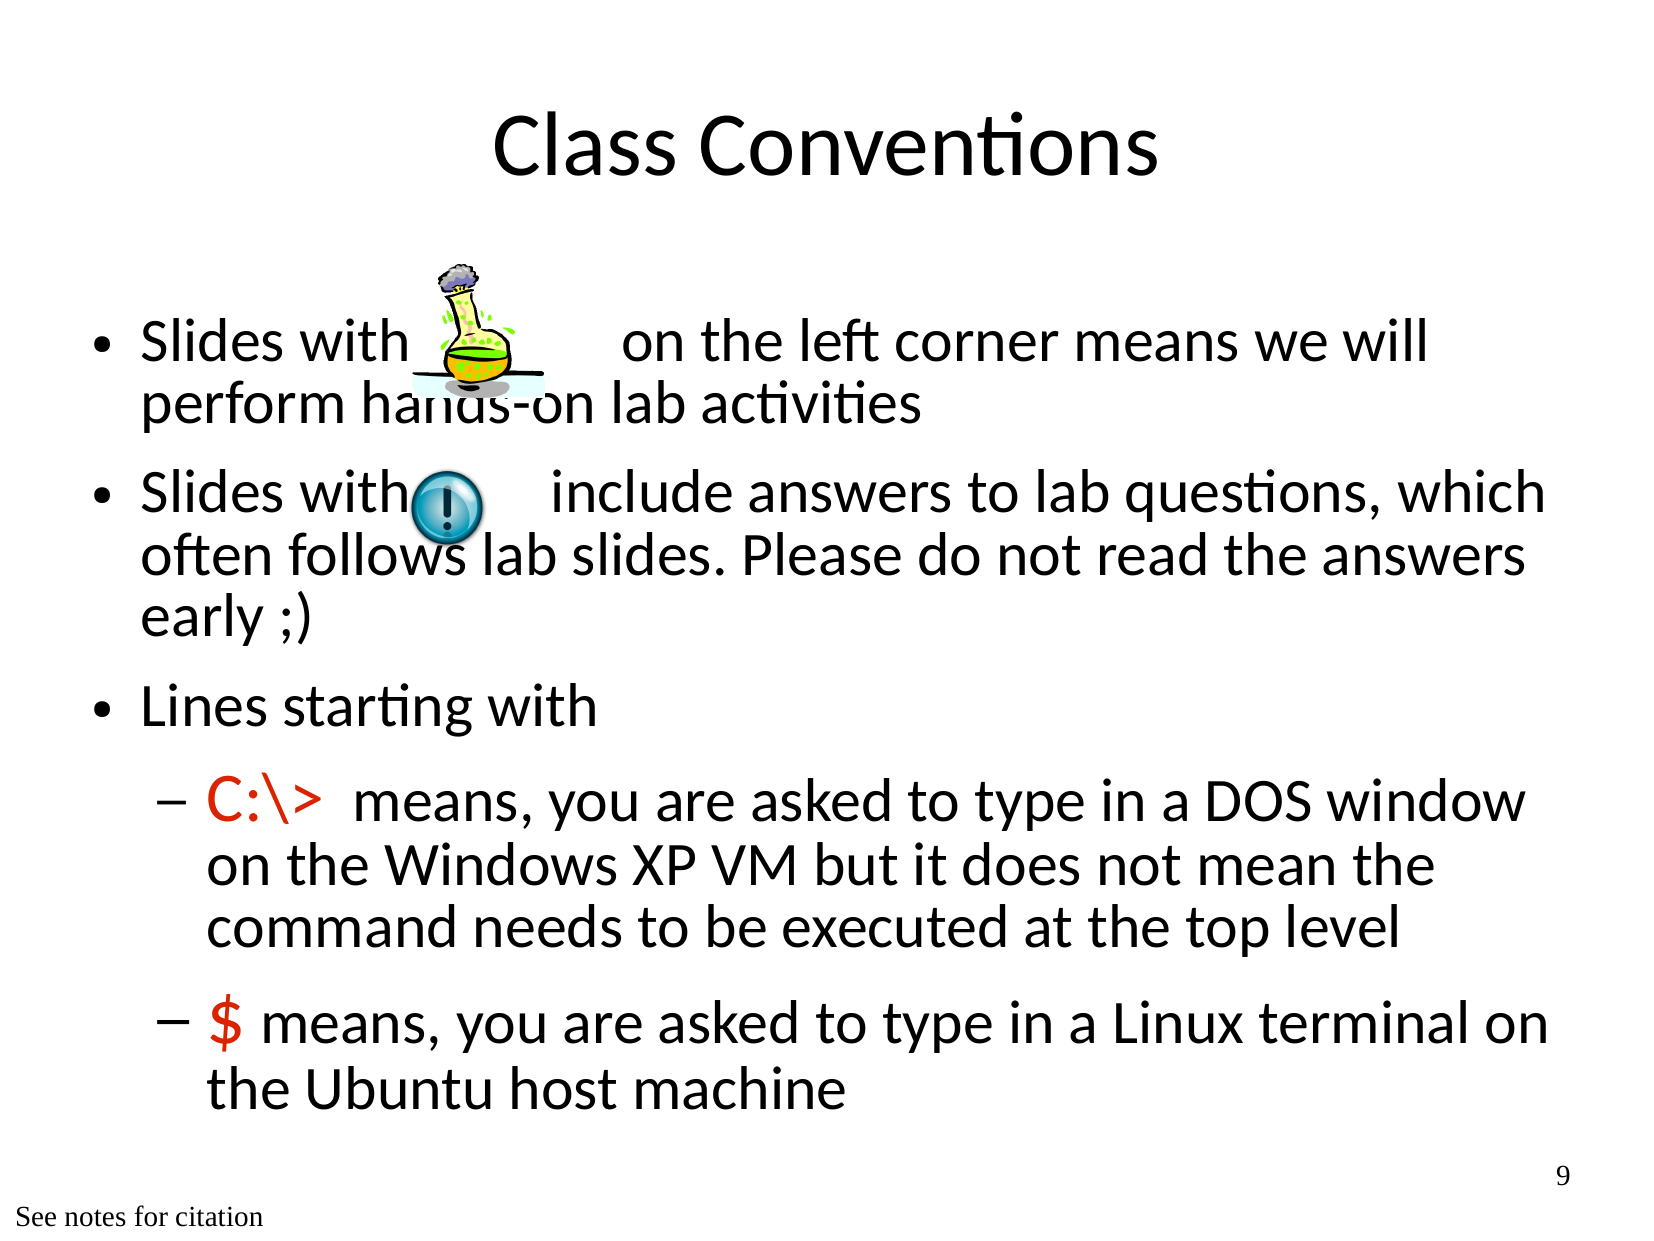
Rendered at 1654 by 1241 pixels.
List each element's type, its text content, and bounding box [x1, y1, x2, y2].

list Slides with on the left corner means we will perform hands-on lab activities Slides with include answers to lab questions, which often follows lab slides. Please do not read the answers early ;) Lines starting with C:\> means, you are asked to type in a DOS window on the Windows XP VM but it does not mean the command needs to be executed at the top level $ means, you are asked to type in a Linux terminal on the Ubuntu host machine [75, 315, 1568, 1135]
picture [412, 264, 545, 398]
picture [406, 467, 488, 549]
title Class Conventions [82, 49, 1571, 257]
